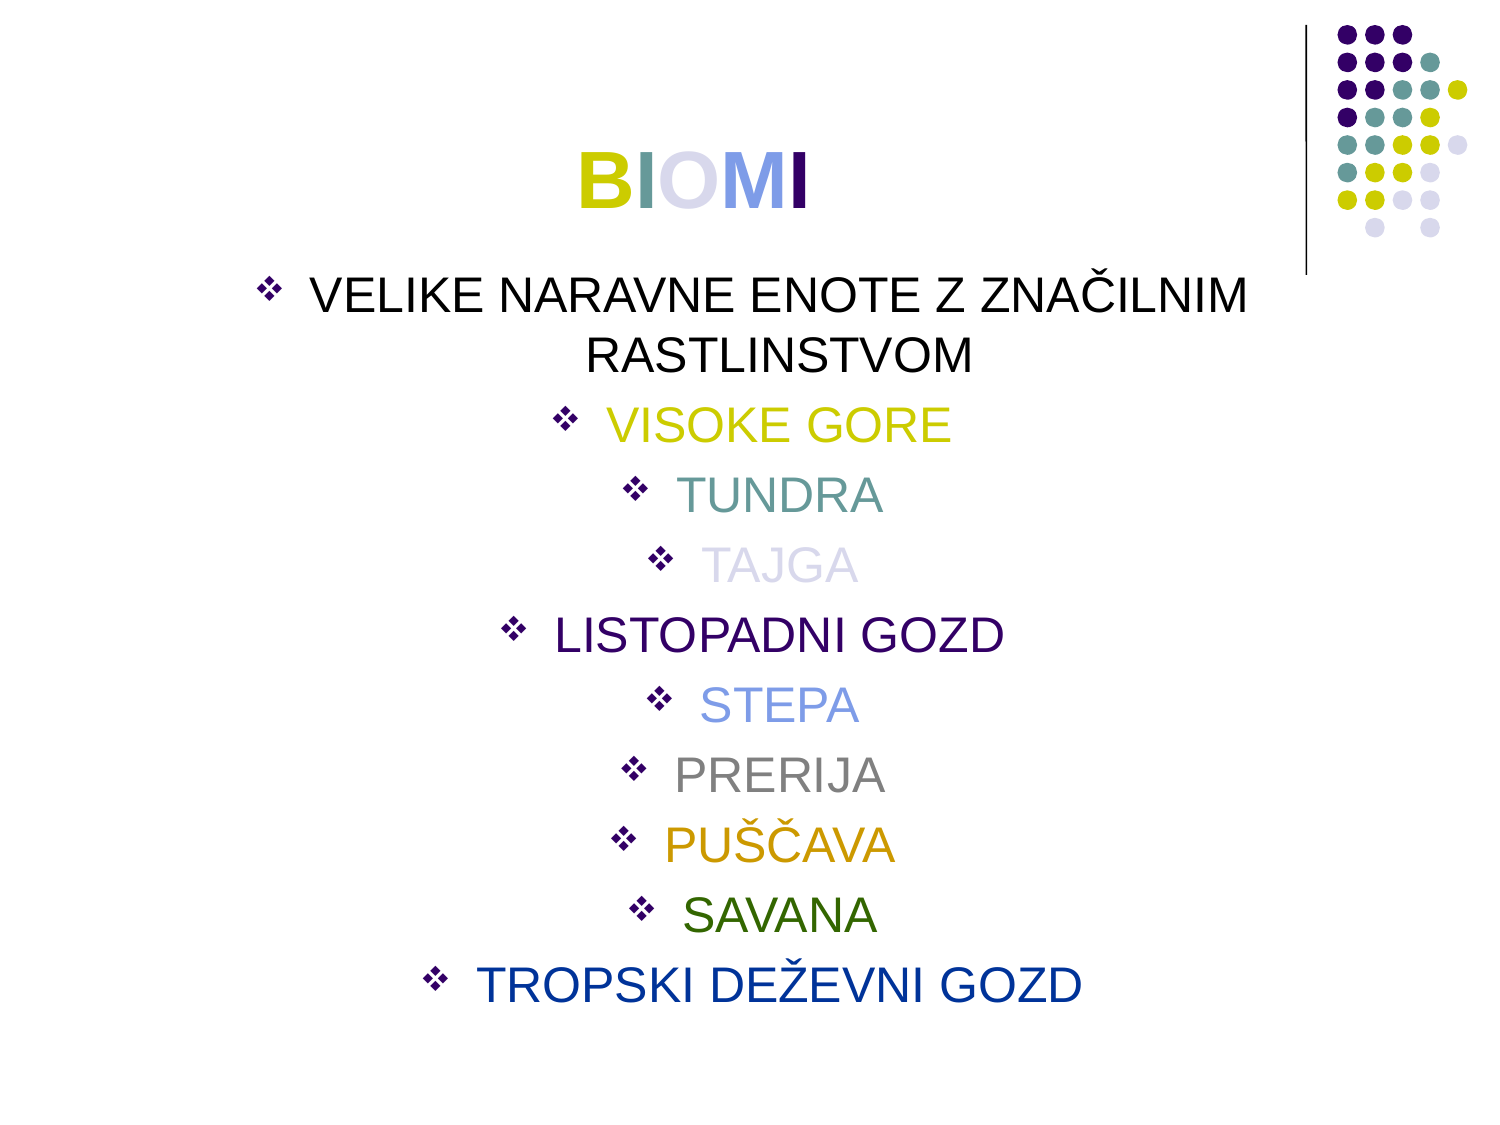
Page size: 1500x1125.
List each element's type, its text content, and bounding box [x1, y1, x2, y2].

title BIOMI [75, 20, 1313, 233]
list VELIKE NARAVNE ENOTE Z ZNAČILNIM RASTLINSTVOM VISOKE GORE TUNDRA TAJGA LISTOPADNI GOZD STEPA PRERIJA PUŠČAVA SAVANA TROPSKI DEŽEVNI GOZD [76, 255, 1427, 1003]
